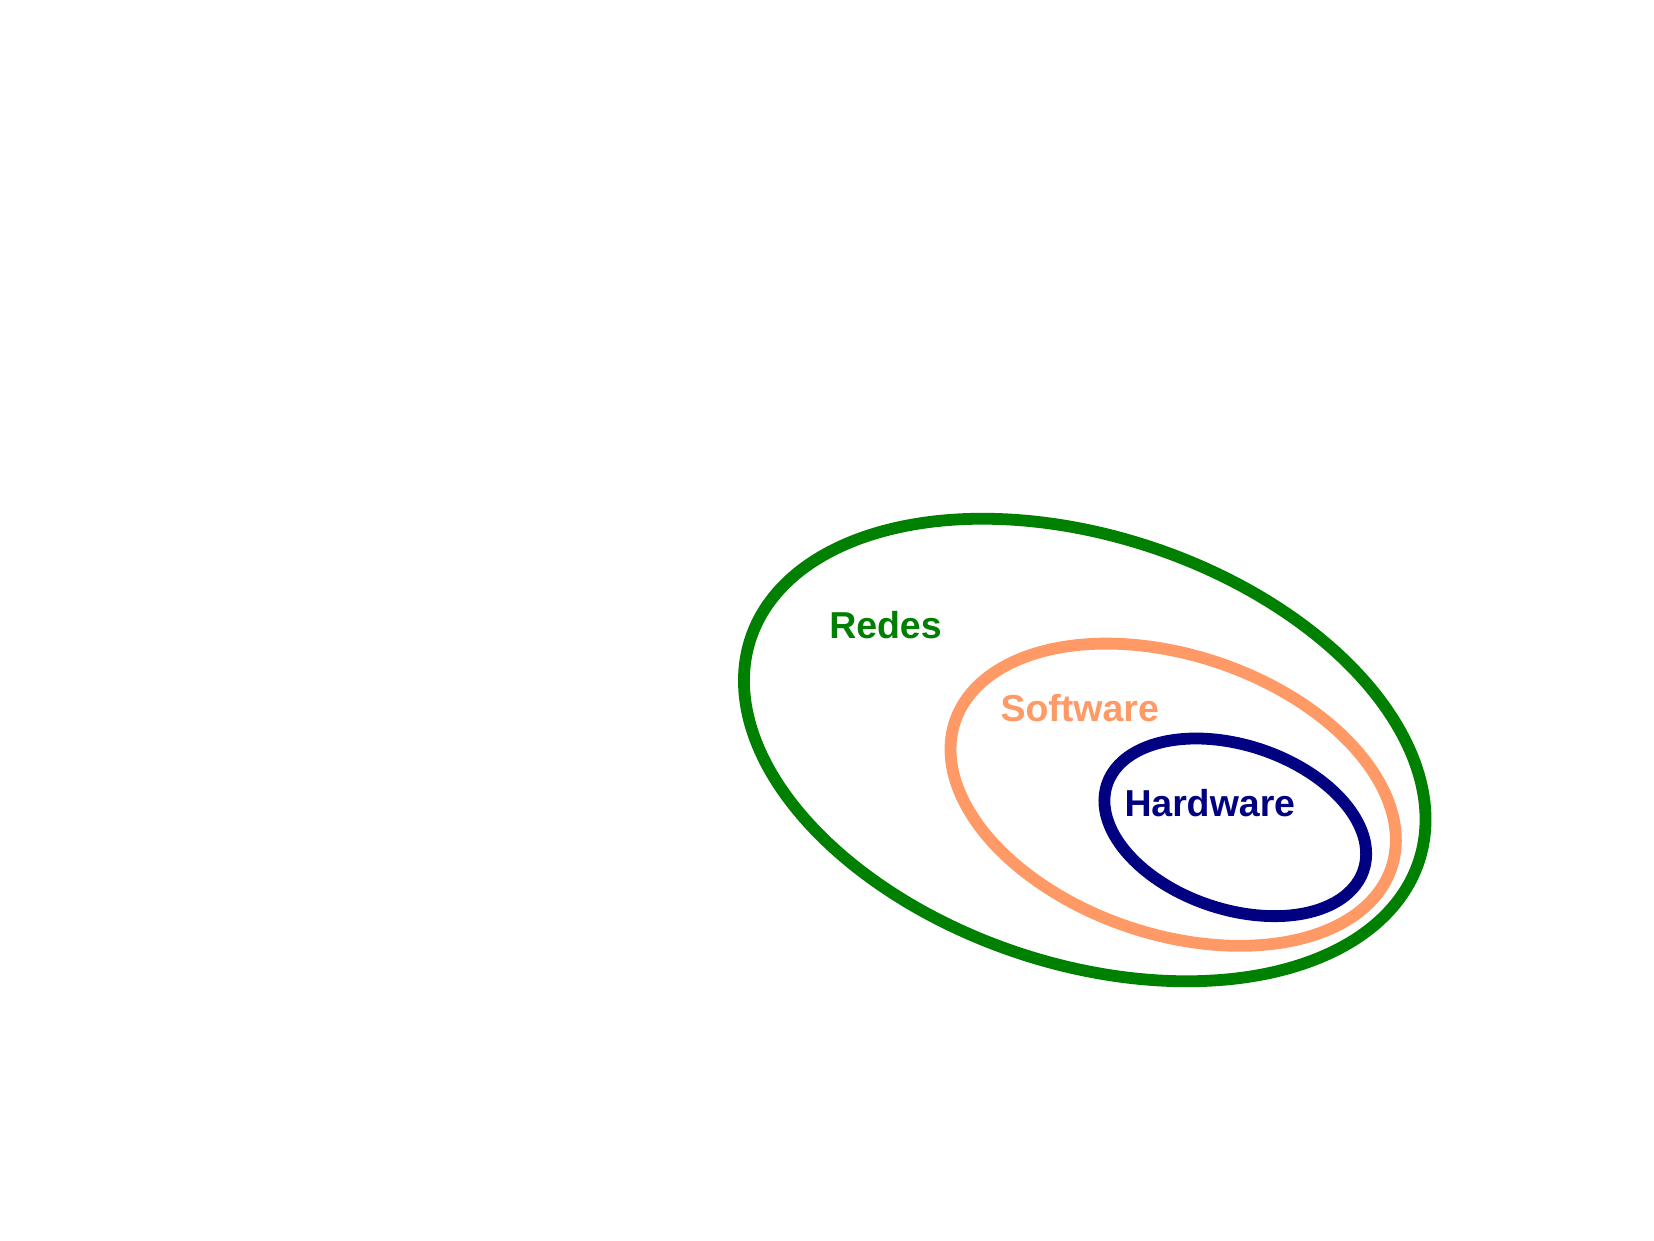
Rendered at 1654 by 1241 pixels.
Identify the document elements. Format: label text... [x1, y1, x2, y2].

text_box Software [985, 680, 1175, 739]
text_box Redes [814, 597, 957, 656]
text_box Hardware [1109, 774, 1312, 833]
